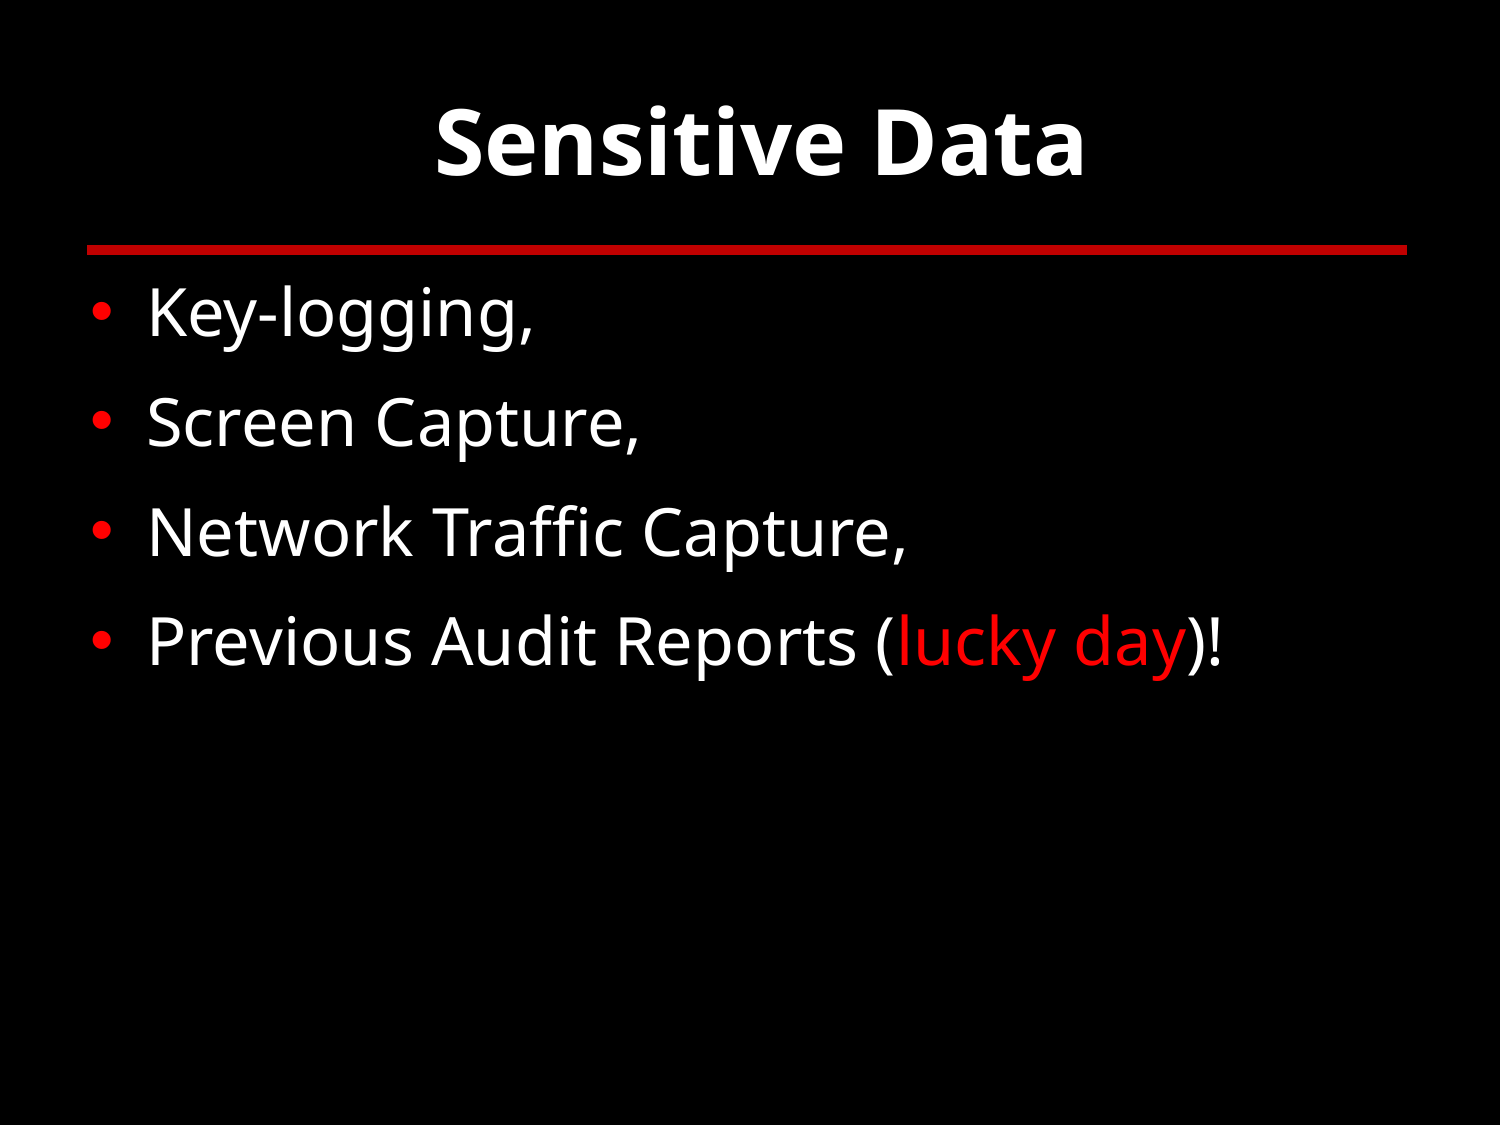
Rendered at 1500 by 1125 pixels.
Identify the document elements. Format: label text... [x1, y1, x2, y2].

list Key-logging, Screen Capture, Network Traffic Capture, Previous Audit Reports (lucky day)! [75, 262, 1425, 1005]
title Sensitive Data [75, 45, 1425, 233]
